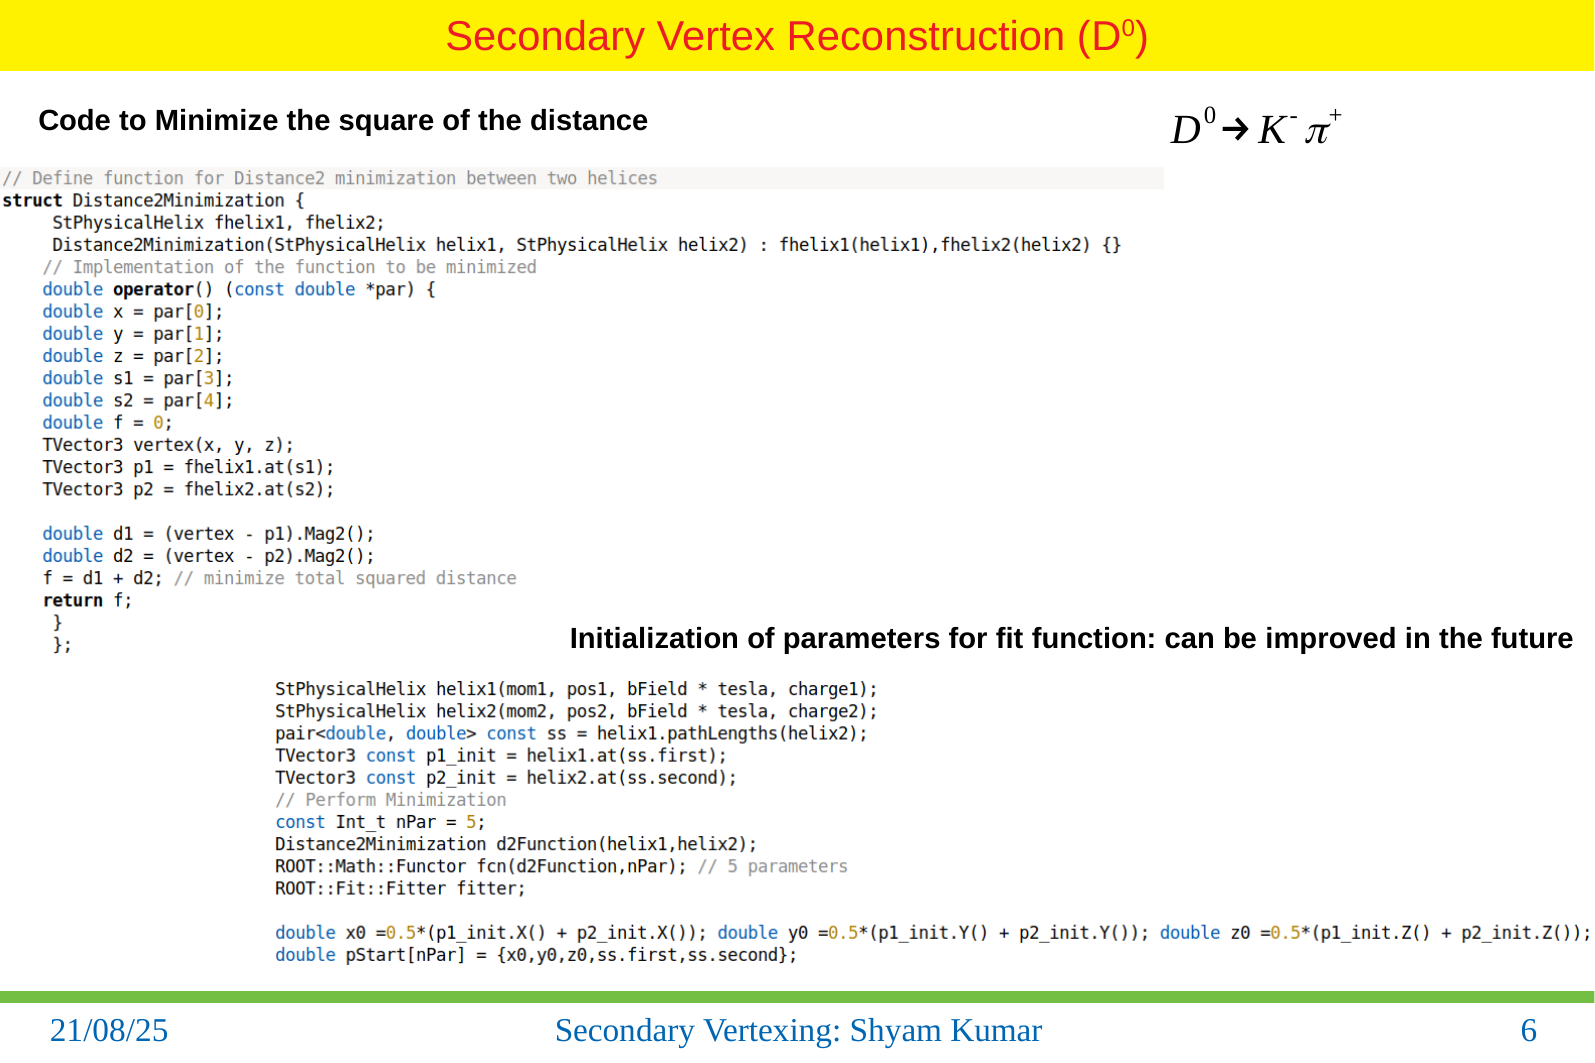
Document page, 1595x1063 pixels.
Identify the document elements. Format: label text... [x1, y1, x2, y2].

chart [1163, 101, 1349, 154]
title Secondary Vertex Reconstruction (D0) [0, 0, 1595, 71]
text_box Code to Minimize the square of the distance [23, 96, 709, 178]
picture [249, 673, 1592, 969]
picture [0, 153, 1164, 662]
text_box Initialization of parameters for fit function: can be improved in the future [555, 614, 1595, 695]
